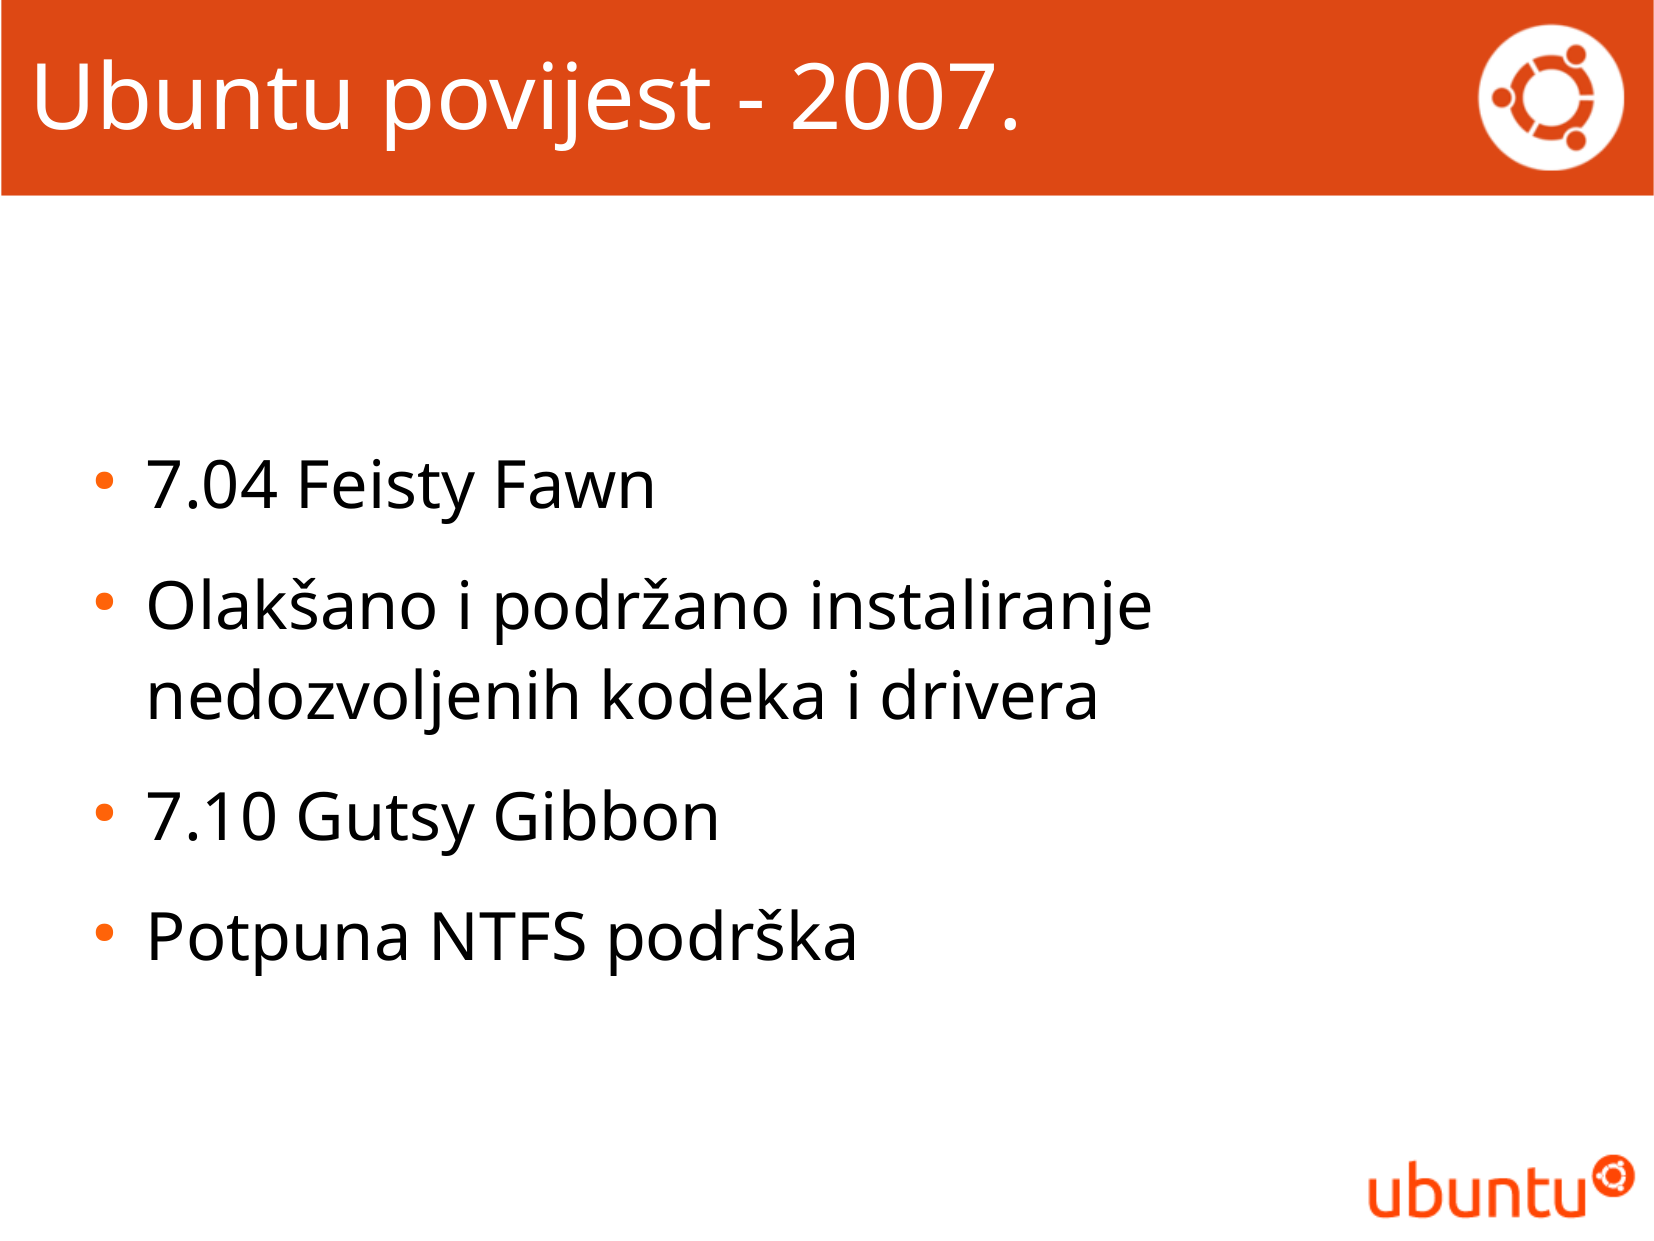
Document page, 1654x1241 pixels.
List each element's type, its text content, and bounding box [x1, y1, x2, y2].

title Ubuntu povijest - 2007. [29, 0, 1459, 198]
list 7.04 Feisty Fawn Olakšano i podržano instaliranje nedozvoljenih kodeka i drivera 7.10 Gutsy Gibbon Potpuna NTFS podrška [75, 437, 1568, 960]
picture [0, 0, 1654, 1241]
